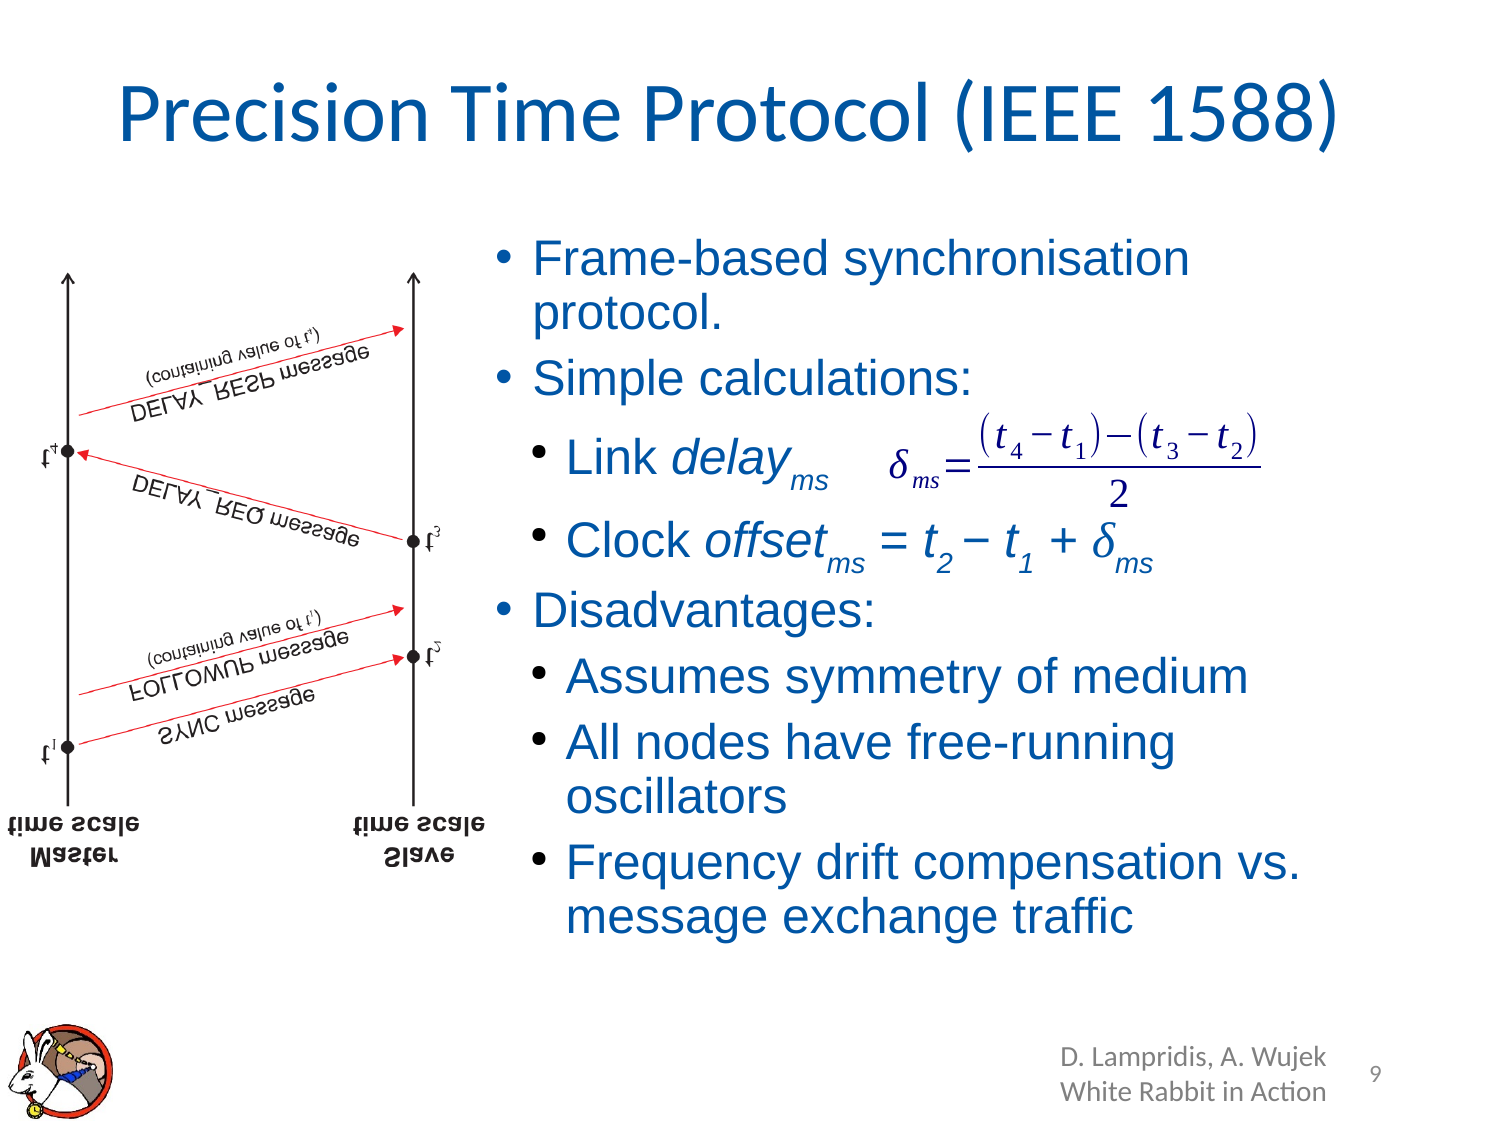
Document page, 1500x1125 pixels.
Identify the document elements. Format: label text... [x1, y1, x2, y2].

picture [5, 270, 489, 871]
text_box Frame-based synchronisation protocol. Simple calculations: Link delayms Clock offsetms = t2 − t1 + δms Disadvantages: Assumes symmetry of medium All nodes have free-running oscillators Frequency drift compensation vs. message exchange traffic [480, 224, 1396, 961]
chart [882, 410, 1269, 516]
text_box Precision Time Protocol (IEEE 1588) [103, 59, 1397, 169]
picture [7, 1024, 113, 1121]
